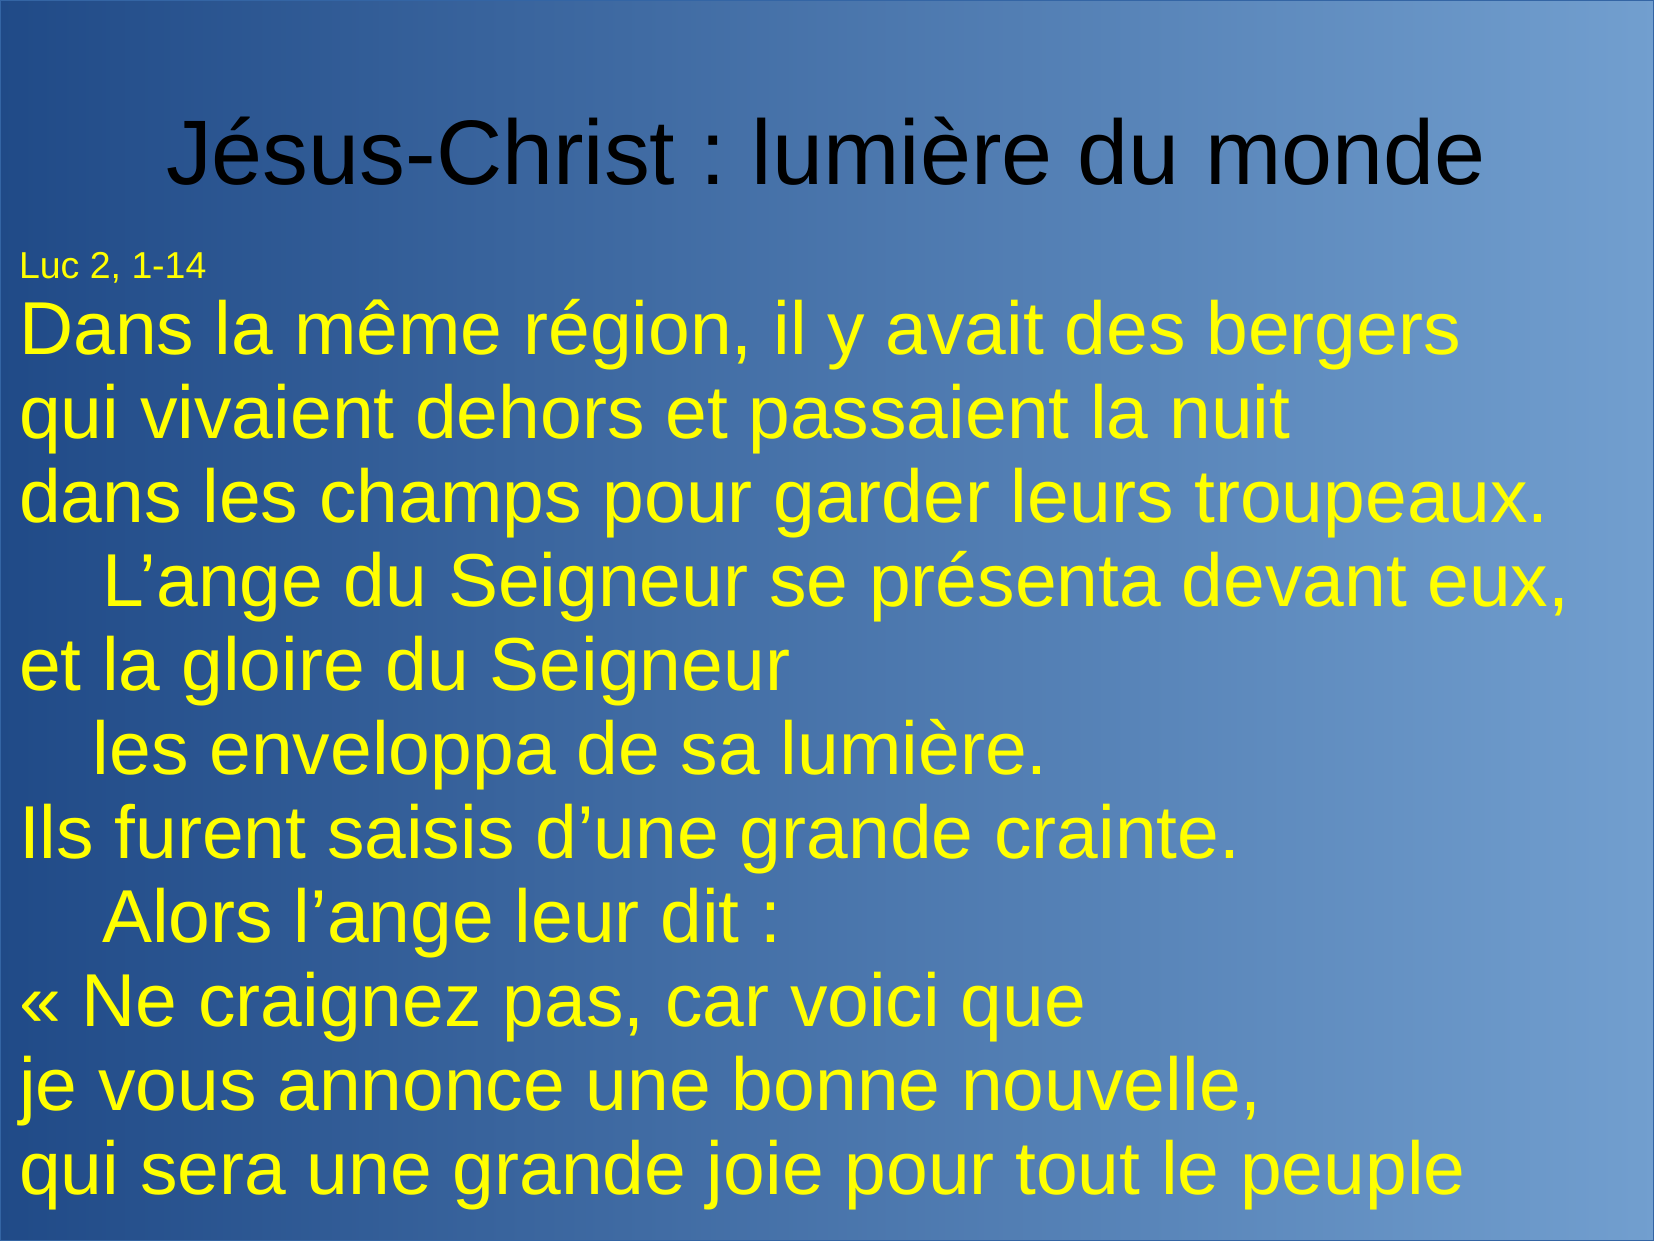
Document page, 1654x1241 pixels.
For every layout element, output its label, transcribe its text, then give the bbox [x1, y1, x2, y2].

title Jésus-Christ : lumière du monde [82, 49, 1571, 237]
text_box Luc 2, 1-14 Dans la même région, il y avait des bergers qui vivaient dehors et passaient la nuit dans les champs pour garder leurs troupeaux. L’ange du Seigneur se présenta devant eux, et la gloire du Seigneur les enveloppa de sa lumière. Ils furent saisis d’une grande crainte. Alors l’ange leur dit : « Ne craignez pas, car voici que je vous annonce une bonne nouvelle, qui sera une grande joie pour tout le peuple [4, 237, 1585, 1218]
